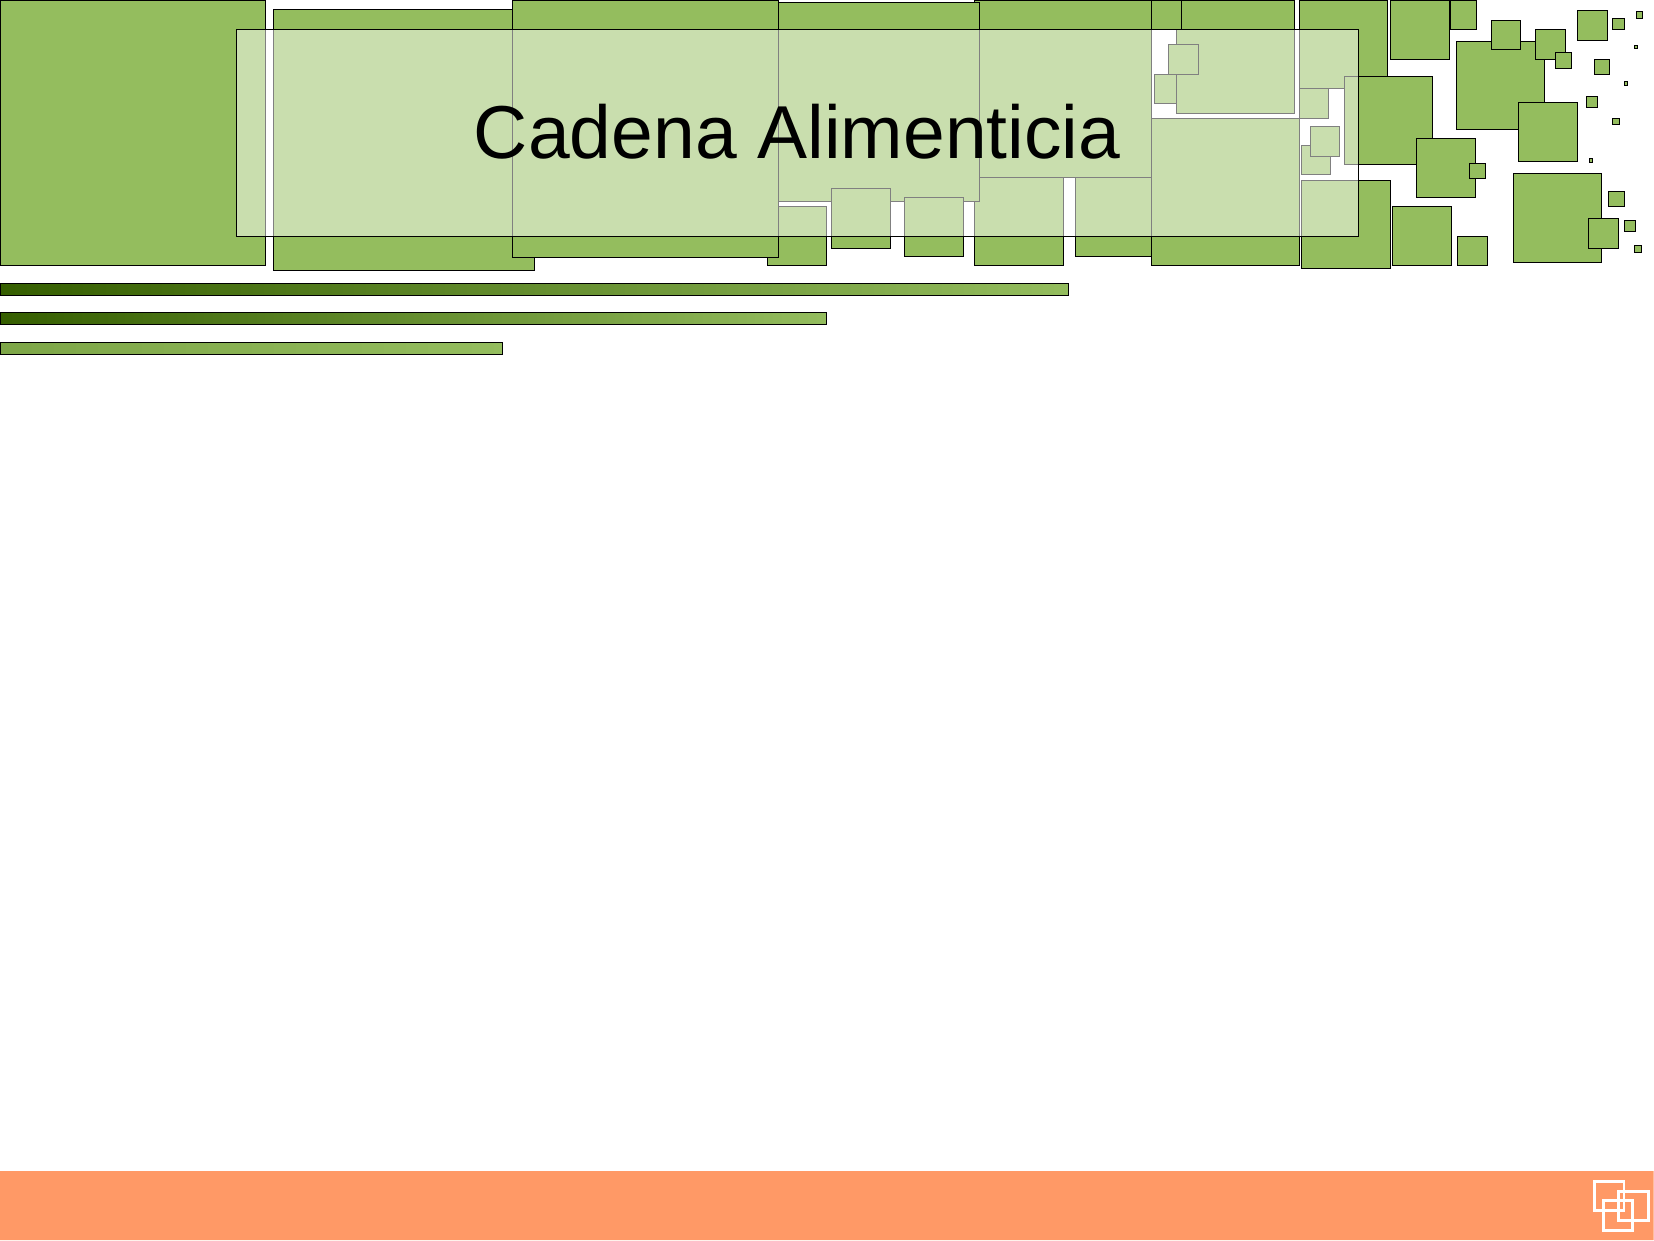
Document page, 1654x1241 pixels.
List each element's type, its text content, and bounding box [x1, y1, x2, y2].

title Cadena Alimenticia [265, 36, 1329, 230]
